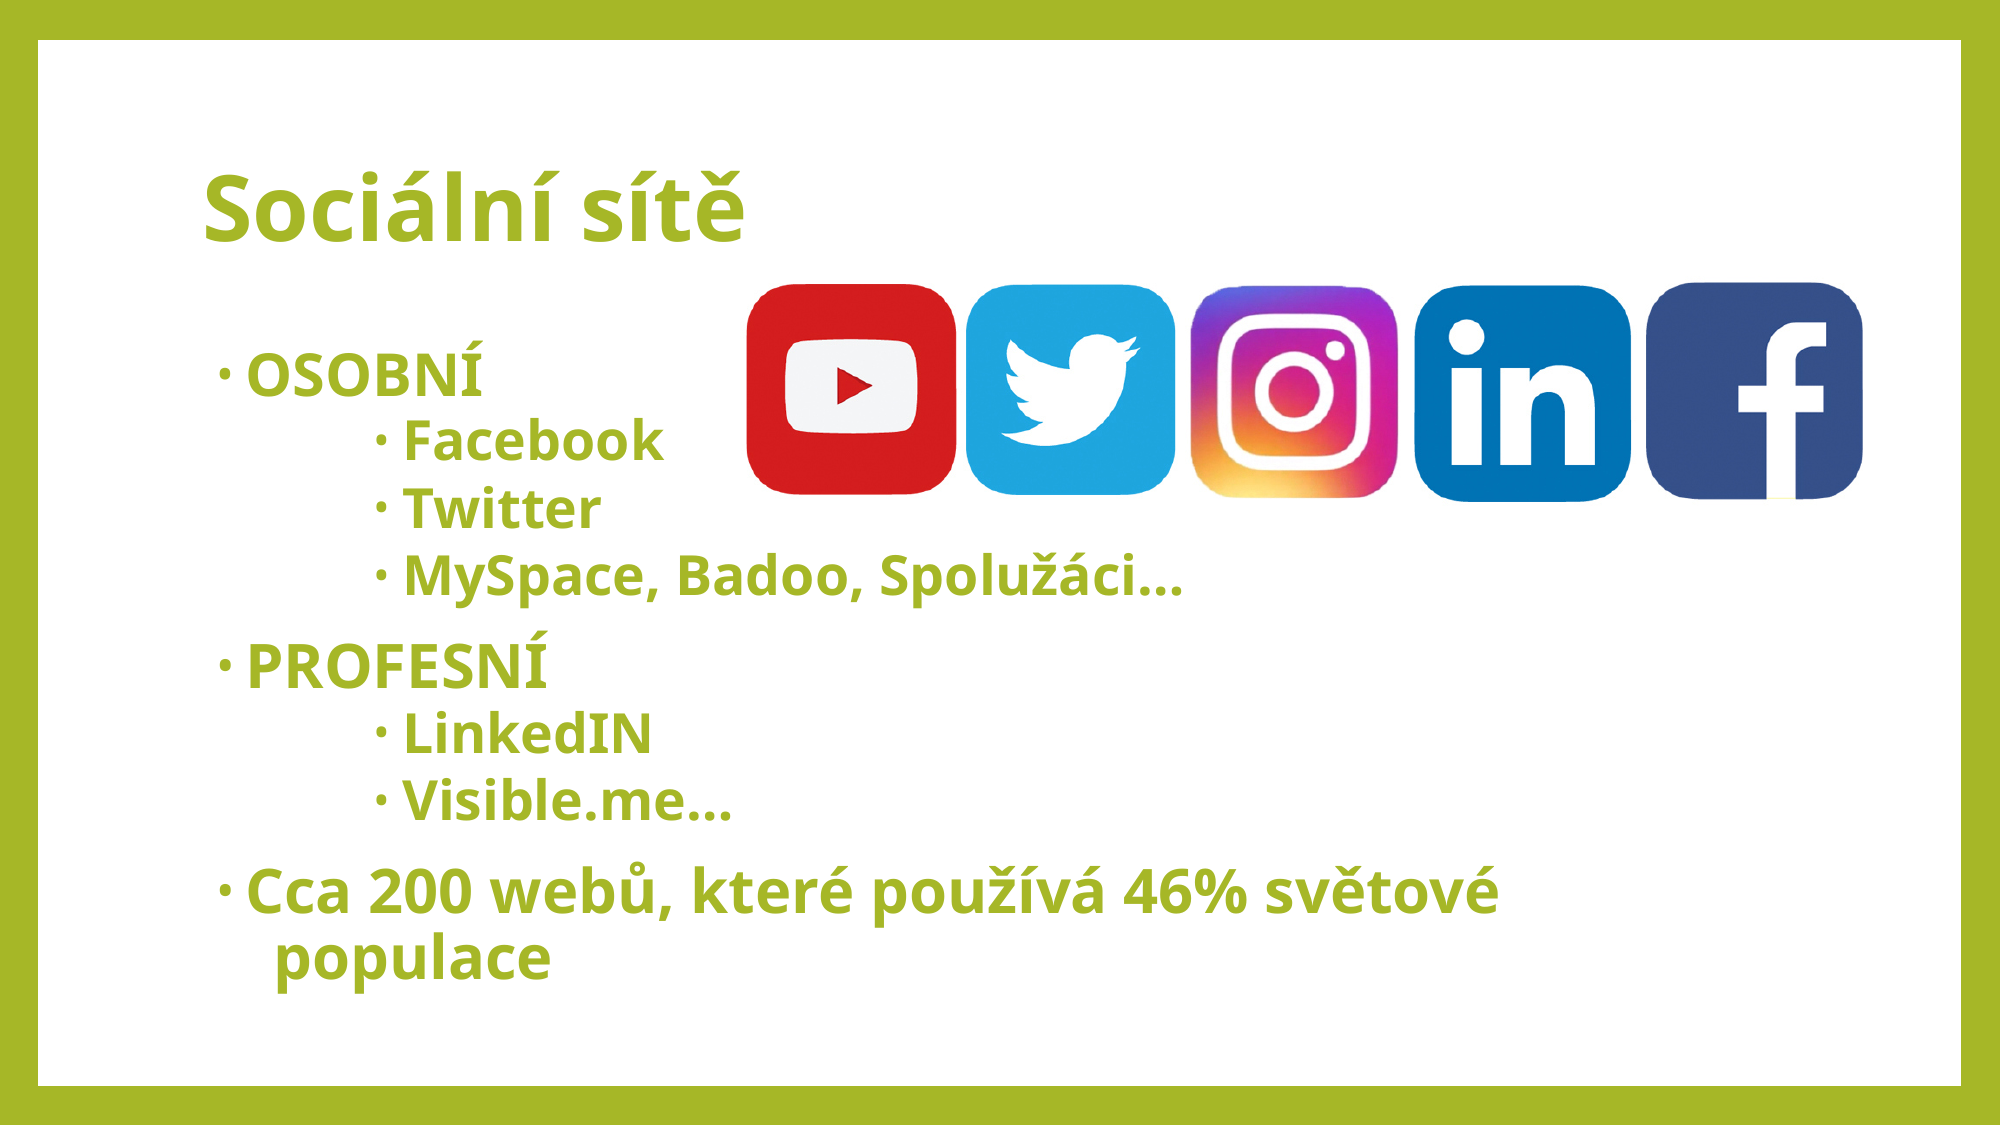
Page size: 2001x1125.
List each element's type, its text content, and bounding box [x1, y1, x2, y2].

title Sociální sítě [187, 99, 1808, 323]
picture [740, 262, 1863, 511]
list OSOBNÍ Facebook Twitter MySpace, Badoo, Spolužáci… PROFESNÍ LinkedIN Visible.me… Cca 200 webů, které používá 46% světové populace [187, 337, 1808, 1000]
